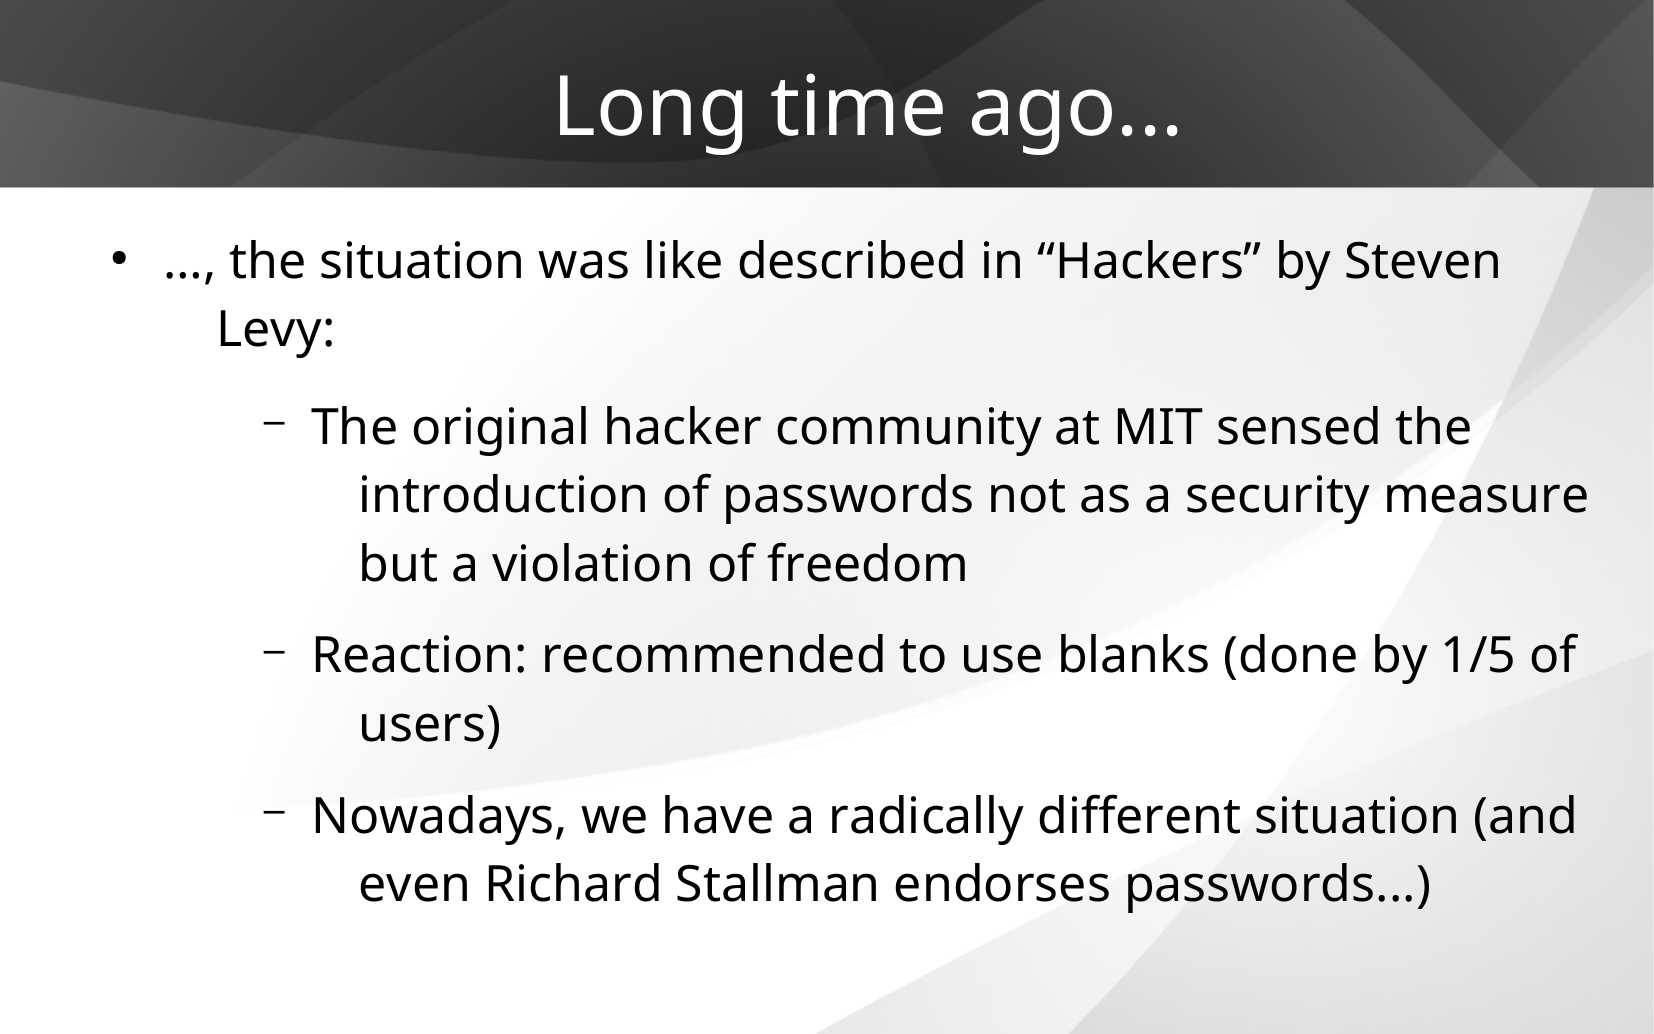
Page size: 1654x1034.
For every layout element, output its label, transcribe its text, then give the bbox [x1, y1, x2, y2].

picture [0, 0, 1654, 1034]
title Long time ago... [124, 0, 1613, 208]
list …, the situation was like described in “Hackers” by Steven Levy: The original hacker community at MIT sensed the introduction of passwords not as a security measure but a violation of freedom Reaction: recommended to use blanks (done by 1/5 of users) Nowadays, we have a radically different situation (and even Richard Stallman endorses passwords...) [75, 225, 1613, 1013]
